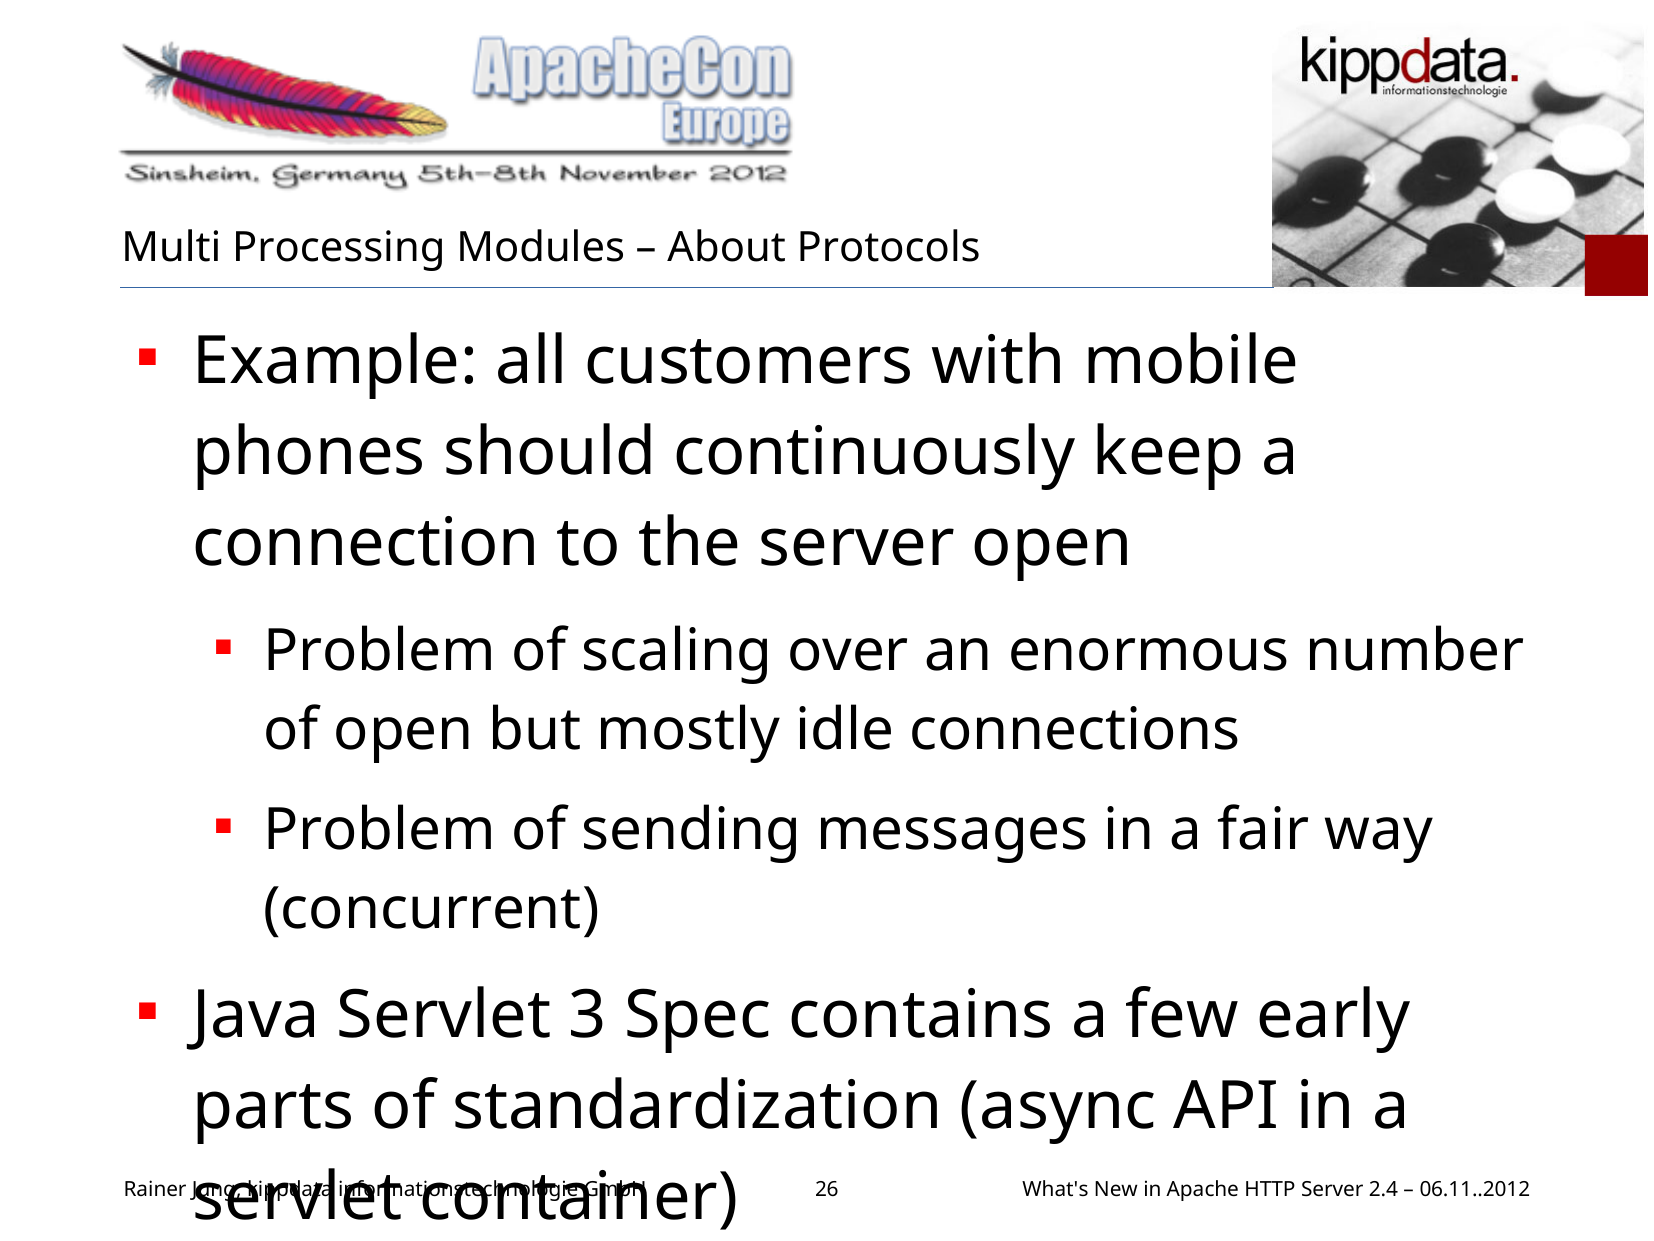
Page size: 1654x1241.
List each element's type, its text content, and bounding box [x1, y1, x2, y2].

list Example: all customers with mobile phones should continuously keep a connection to the server open Problem of scaling over an enormous number of open but mostly idle connections Problem of sending messages in a fair way (concurrent) Java Servlet 3 Spec contains a few early parts of standardization (async API in a servlet container) Event architecture in gateways / reverse proxies gets essential in the near future [121, 312, 1534, 1190]
picture [1272, 5, 1648, 302]
picture [113, 32, 797, 195]
title Multi Processing Modules – About Protocols [121, 204, 1242, 286]
